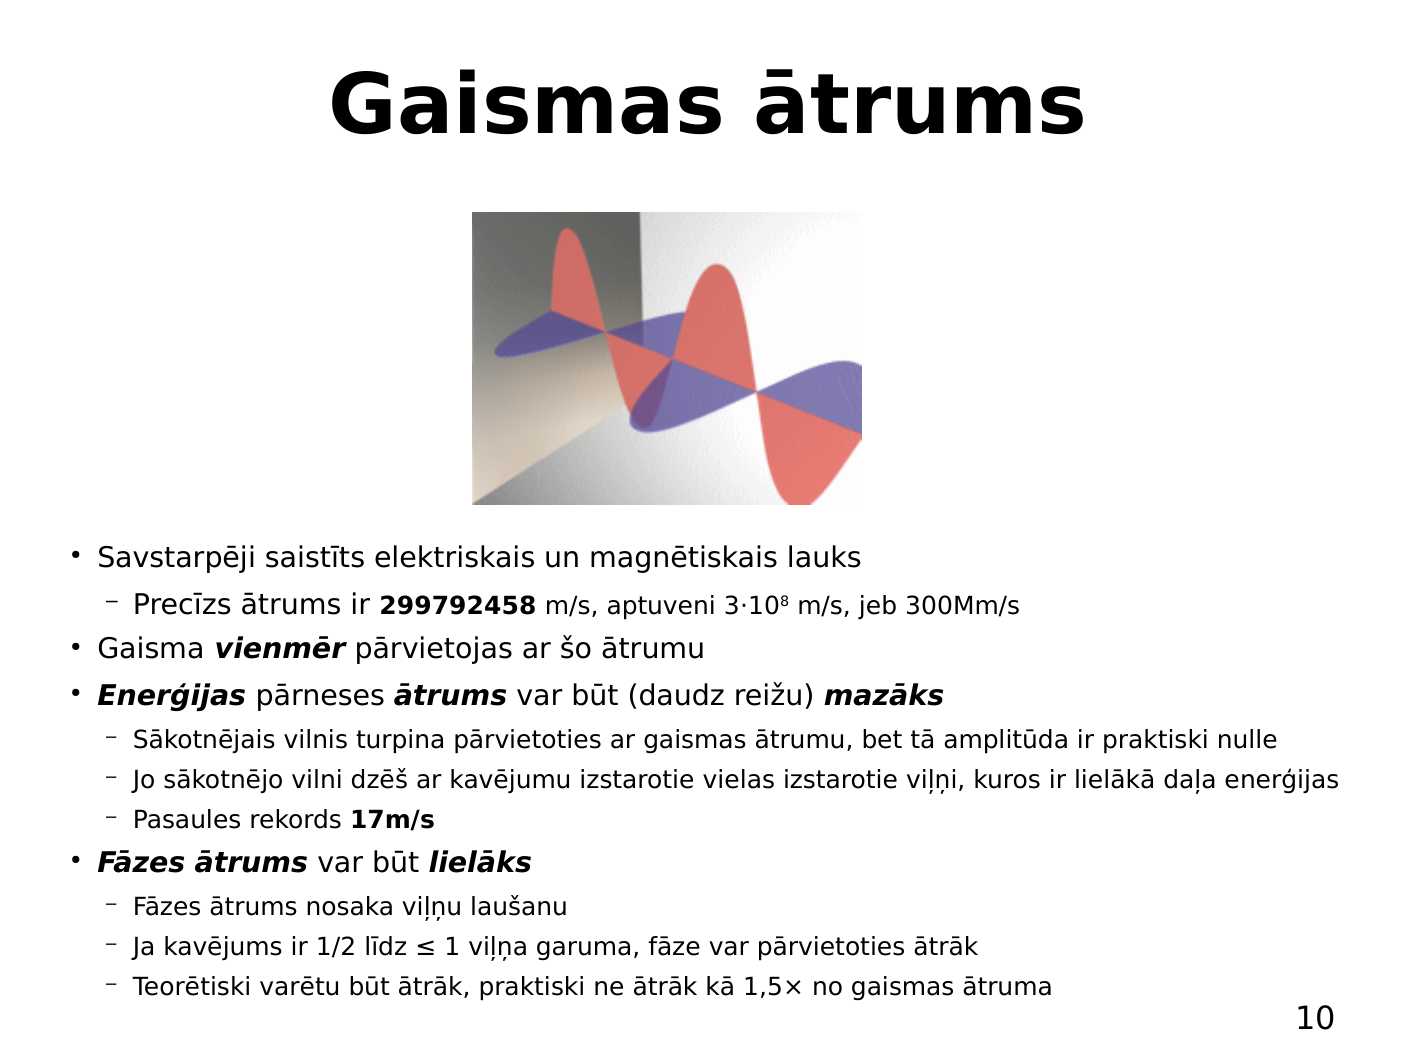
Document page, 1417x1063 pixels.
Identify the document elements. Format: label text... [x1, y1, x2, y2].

list Savstarpēji saistīts elektriskais un magnētiskais lauks Precīzs ātrums ir 299792458 m/s, aptuveni 3·108 m/s, jeb 300Mm/s Gaisma vienmēr pārvietojas ar šo ātrumu Enerģijas pārneses ātrums var būt (daudz reižu) mazāks Sākotnējais vilnis turpina pārvietoties ar gaismas ātrumu, bet tā amplitūda ir praktiski nulle Jo sākotnējo vilni dzēš ar kavējumu izstarotie vielas izstarotie viļņi, kuros ir lielākā daļa enerģijas Pasaules rekords 17m/s Fāzes ātrums var būt lielāks Fāzes ātrums nosaka viļņu laušanu Ja kavējums ir 1/2 līdz ≤ 1 viļņa garuma, fāze var pārvietoties ātrāk Teorētiski varētu būt ātrāk, praktiski ne ātrāk kā 1,5× no gaismas ātruma [47, 531, 1358, 1039]
title Gaismas ātrums [106, 11, 1311, 189]
picture [472, 212, 862, 505]
